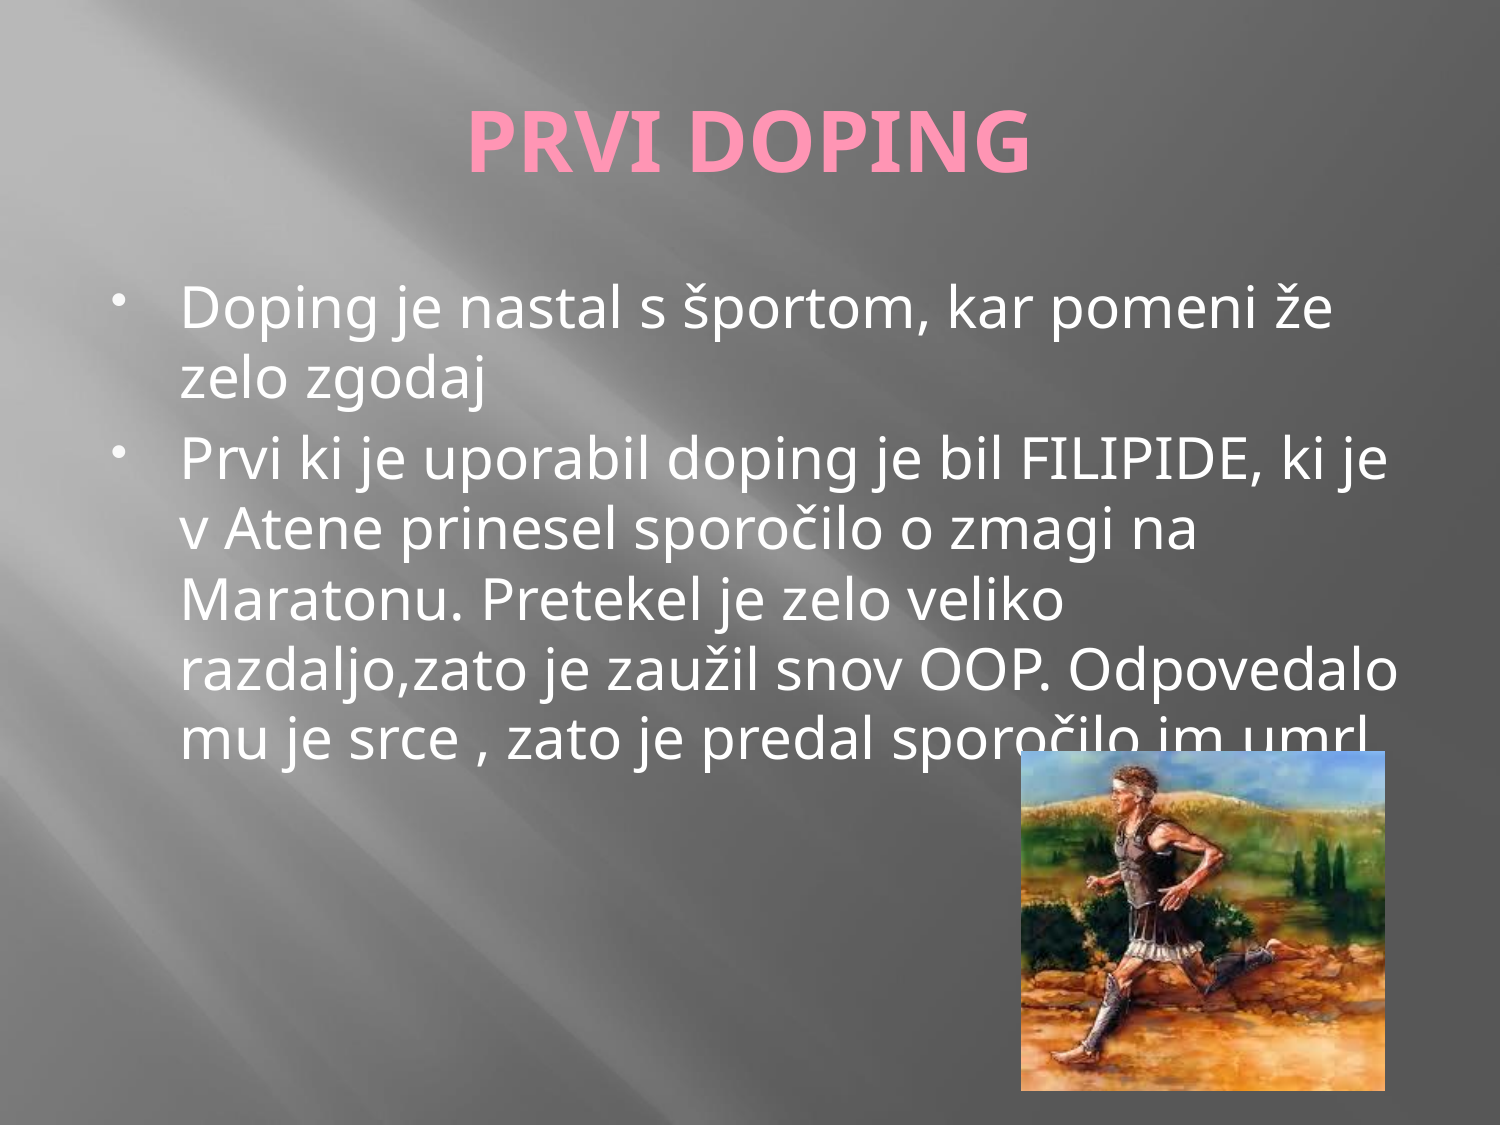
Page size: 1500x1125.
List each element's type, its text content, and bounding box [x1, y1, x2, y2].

picture [0, 0, 1500, 1125]
list Doping je nastal s športom, kar pomeni že zelo zgodaj Prvi ki je uporabil doping je bil FILIPIDE, ki je v Atene prinesel sporočilo o zmagi na Maratonu. Pretekel je zelo veliko razdaljo,zato je zaužil snov OOP. Odpovedalo mu je srce , zato je predal sporočilo im umrl. [75, 262, 1425, 1035]
title PRVI DOPING [75, 45, 1425, 233]
